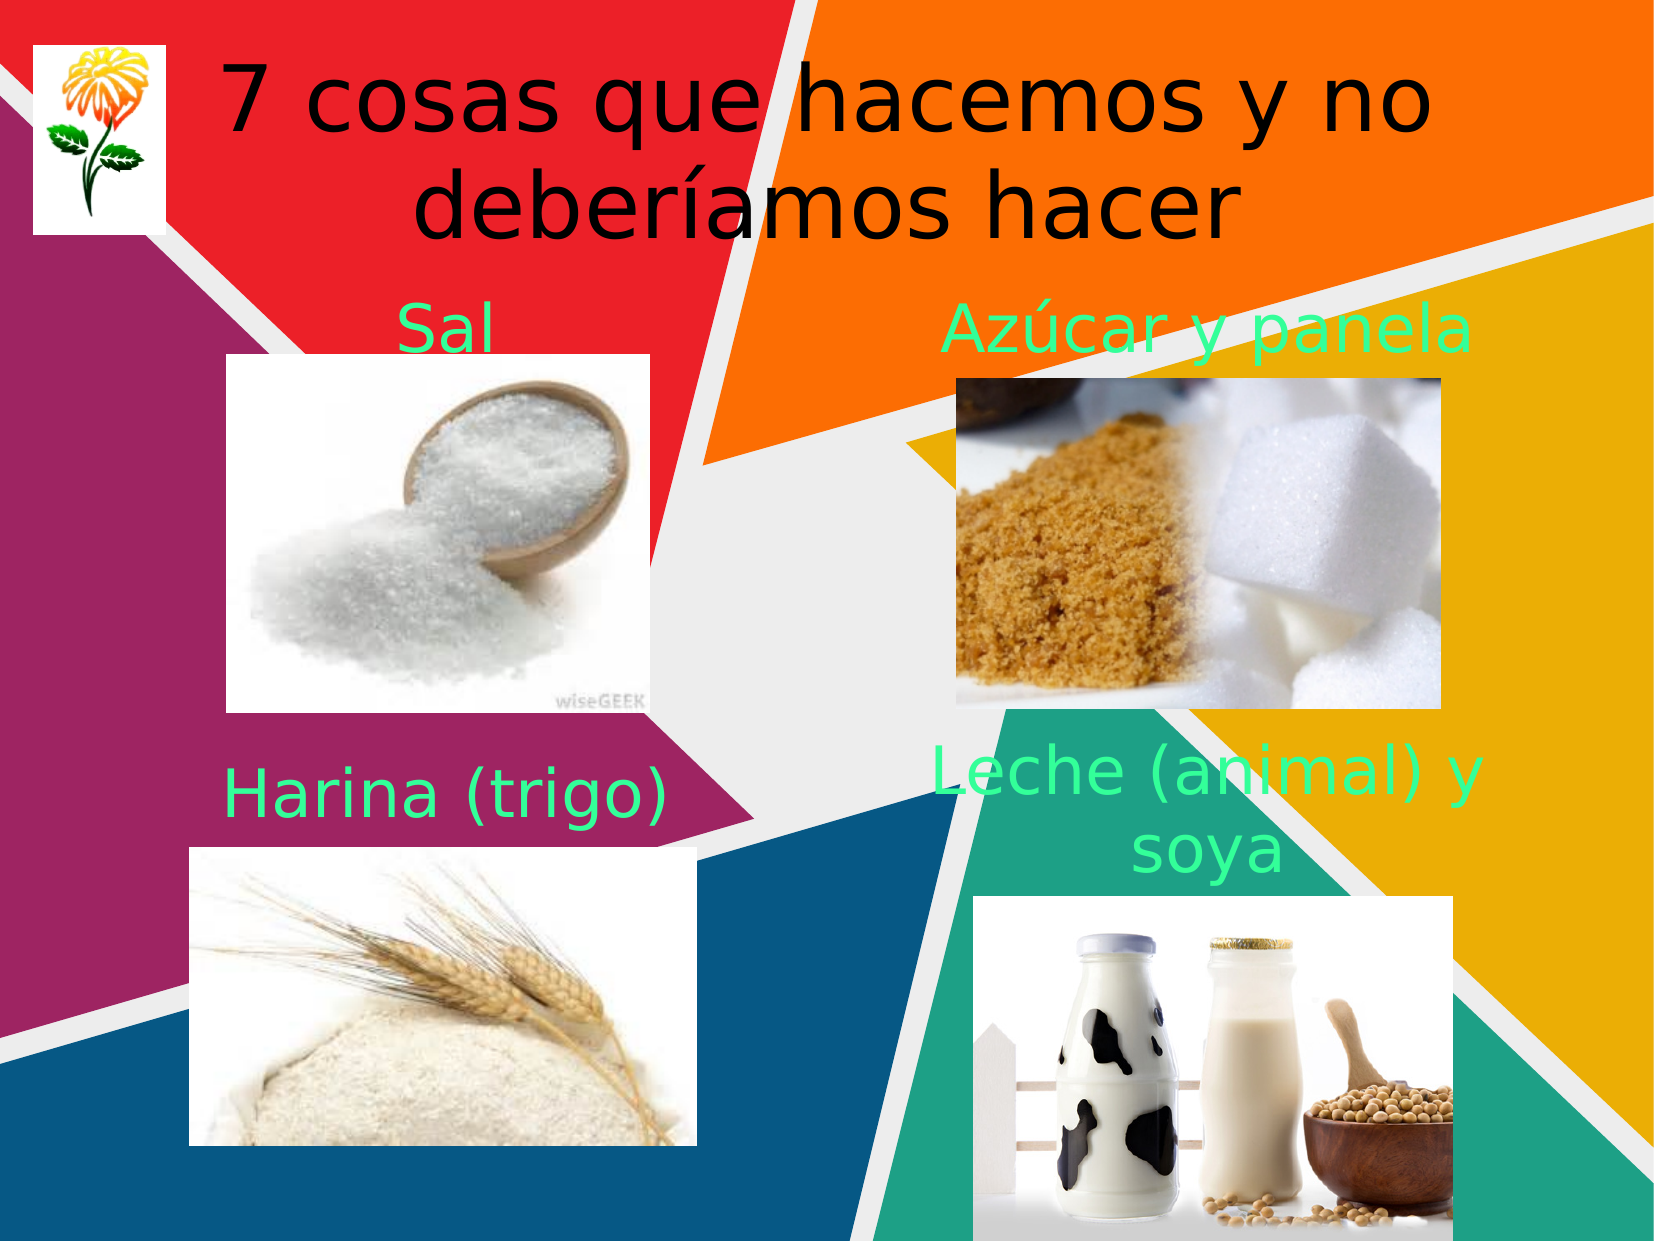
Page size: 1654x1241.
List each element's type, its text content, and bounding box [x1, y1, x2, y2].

list Harina (trigo) [82, 755, 809, 1099]
picture [226, 354, 650, 713]
picture [33, 45, 166, 235]
picture [956, 378, 1441, 709]
list Azúcar y panela [845, 290, 1572, 634]
title 7 cosas que hacemos y no deberíamos hacer [82, 45, 1571, 261]
list Sal [82, 290, 809, 634]
list Leche (animal) y soya [845, 732, 1572, 1076]
picture [973, 896, 1453, 1241]
picture [189, 847, 697, 1146]
